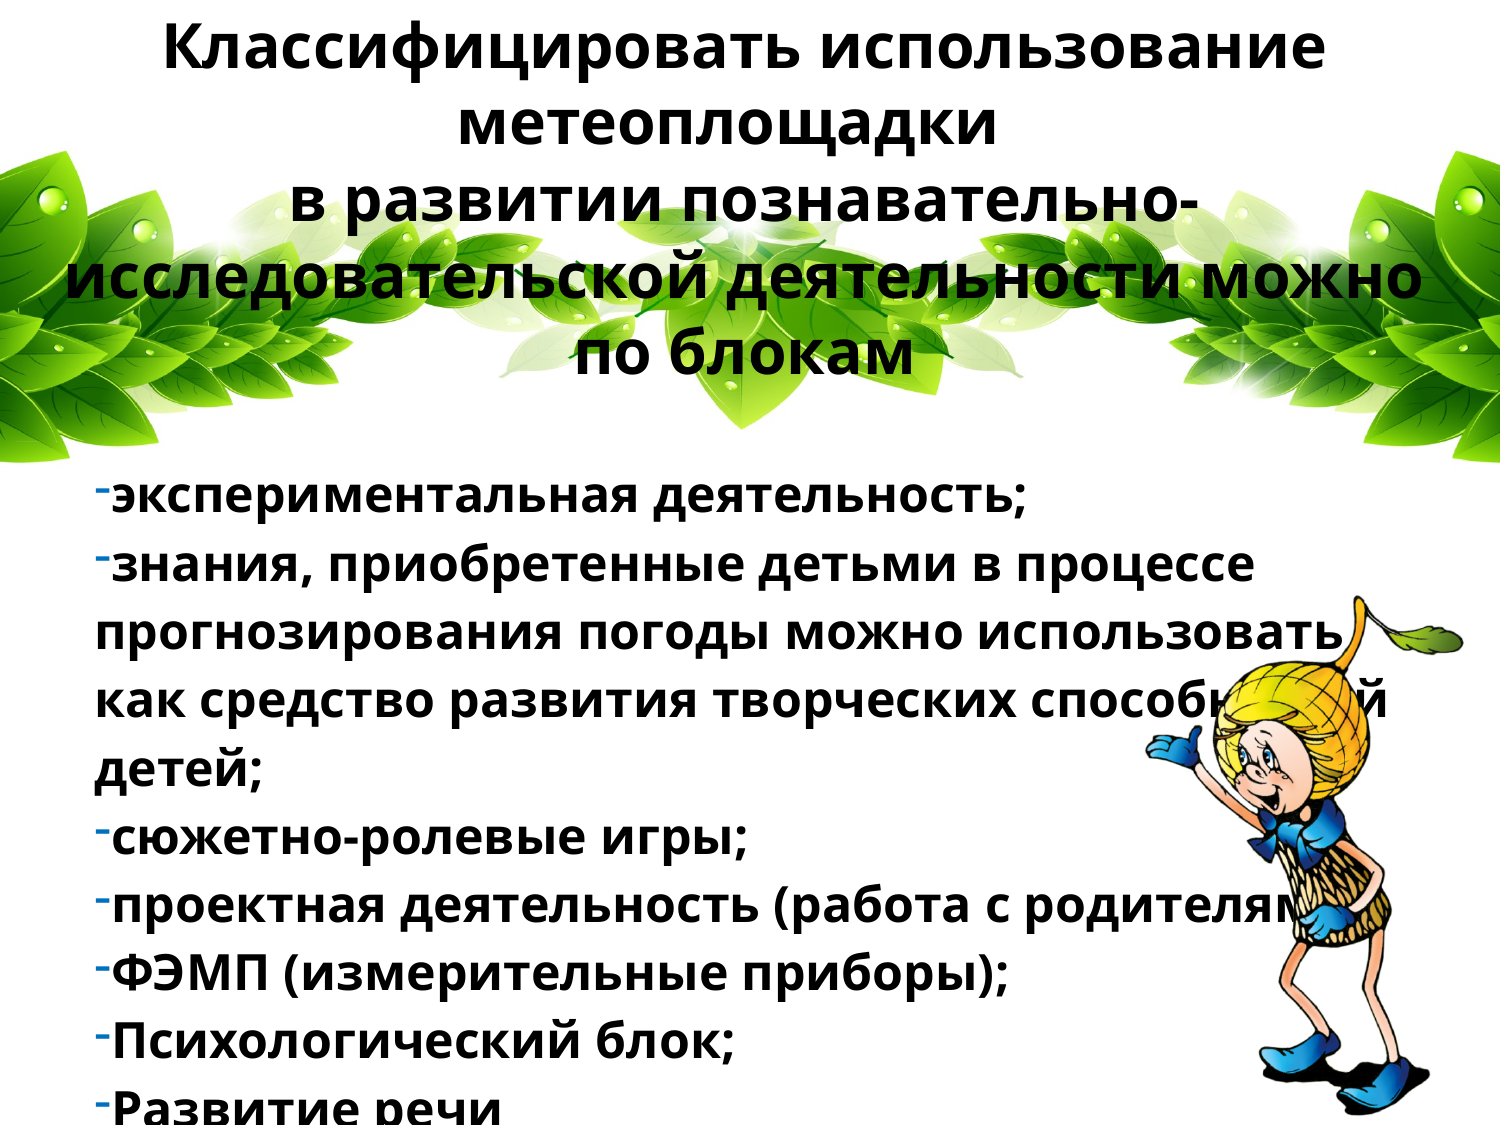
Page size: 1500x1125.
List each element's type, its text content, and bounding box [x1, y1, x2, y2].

text_box Классифицировать использование метеоплощадки в развитии познавательно-исследовательской деятельности можно по блокам [27, 0, 1462, 231]
text_box экспериментальная деятельность; знания, приобретенные детьми в процессе прогнозирования погоды можно использовать как средство развития творческих способностей детей; сюжетно-ролевые игры; проектная деятельность (работа с родителями); ФЭМП (измерительные приборы); Психологический блок; Развитие речи [79, 452, 1410, 1125]
picture [1050, 478, 1500, 1125]
